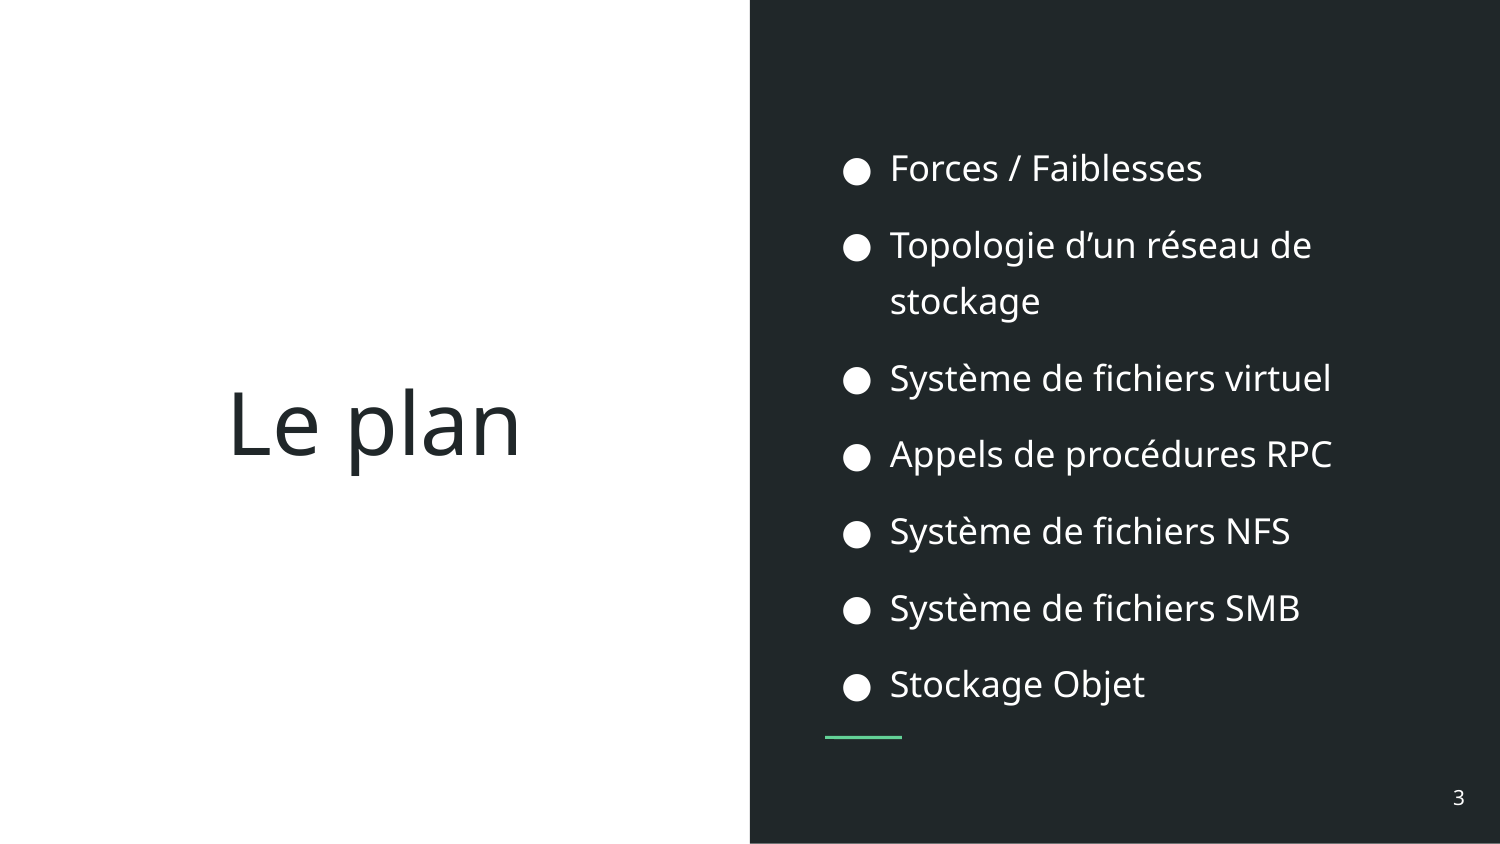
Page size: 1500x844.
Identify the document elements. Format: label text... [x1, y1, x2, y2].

list Forces / Faiblesses Topologie d’un réseau de stockage Système de fichiers virtuel Appels de procédures RPC Système de fichiers NFS Système de fichiers SMB Stockage Objet [810, 118, 1440, 725]
title Le plan [43, 281, 708, 562]
slide_number <numéro> [1389, 764, 1480, 830]
